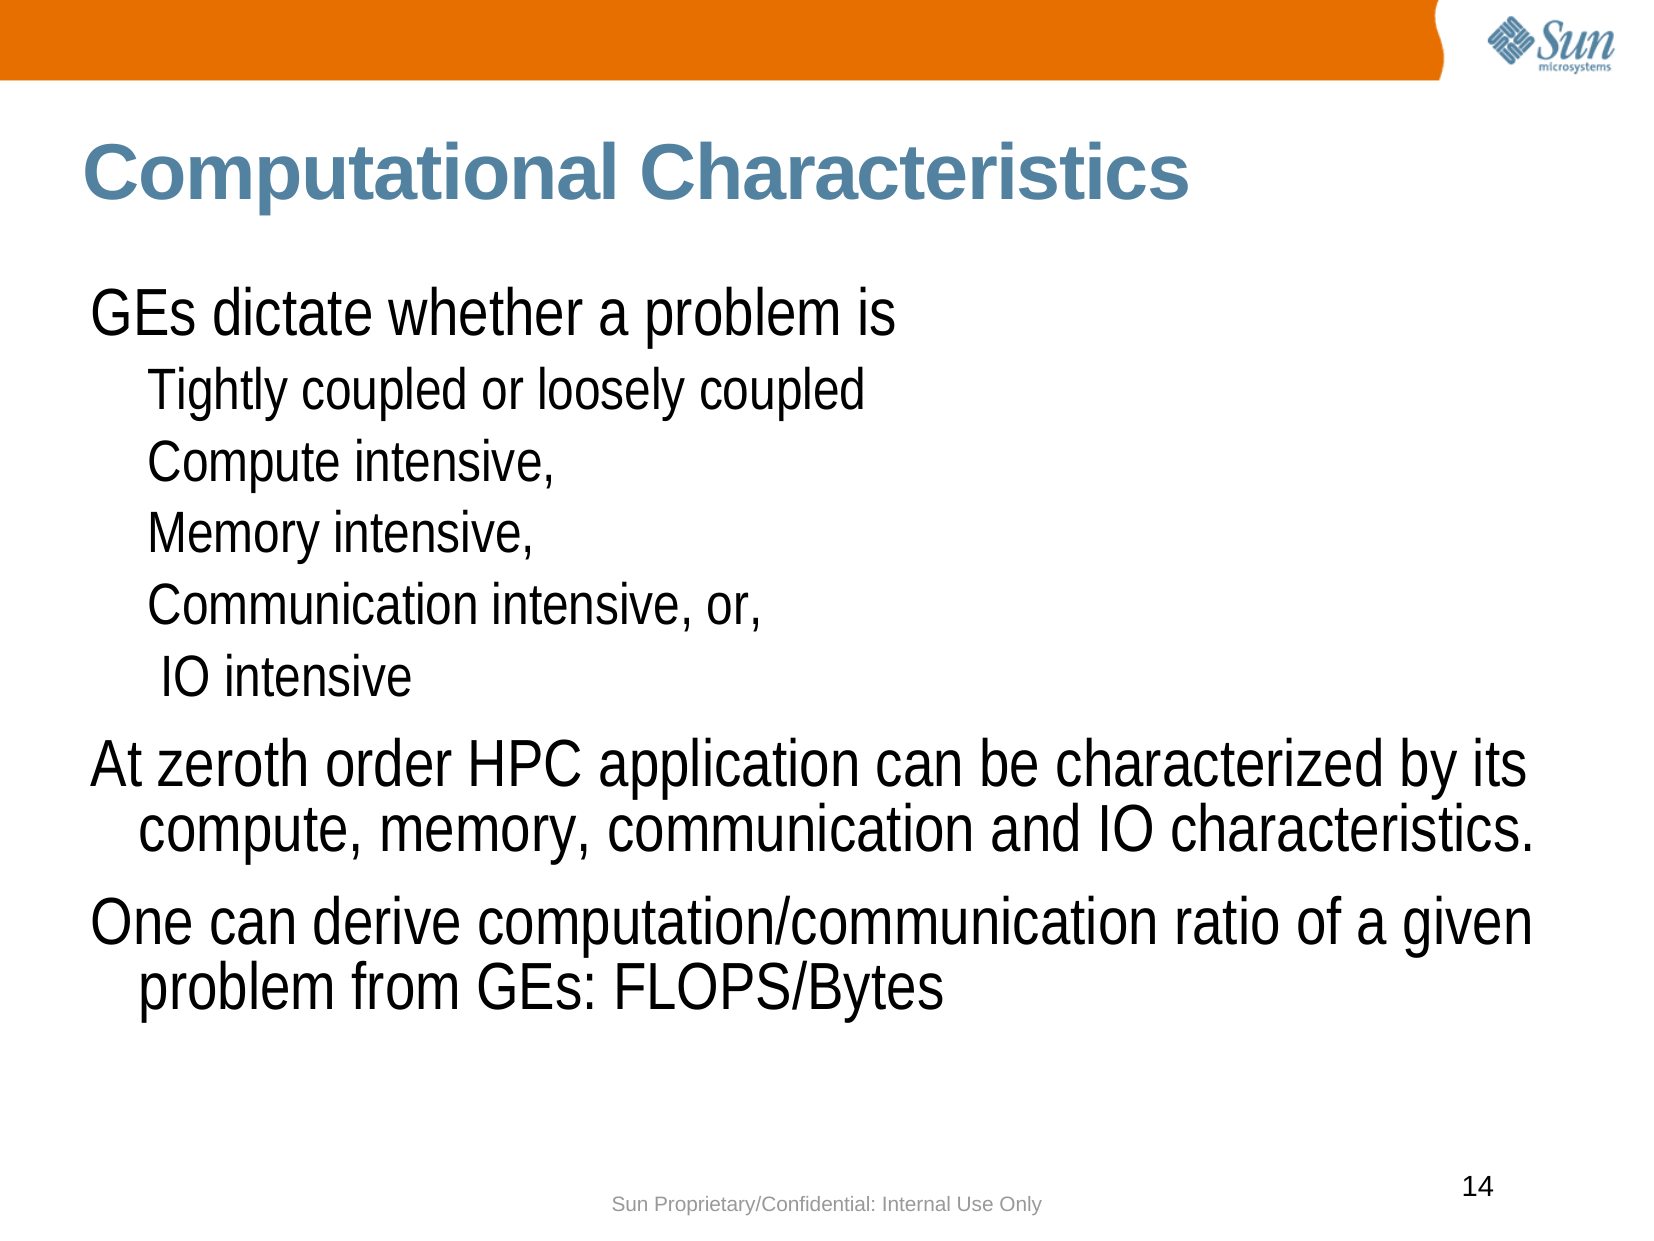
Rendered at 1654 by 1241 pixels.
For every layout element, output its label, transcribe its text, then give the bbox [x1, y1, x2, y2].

list GEs dictate whether a problem is Tightly coupled or loosely coupled Compute intensive, Memory intensive, Communication intensive, or, IO intensive At zeroth order HPC application can be characterized by its compute, memory, communication and IO characteristics. One can derive computation/communication ratio of a given problem from GEs: FLOPS/Bytes [71, 283, 1545, 1121]
picture [0, 0, 1654, 83]
title Computational Characteristics [82, 135, 1585, 251]
